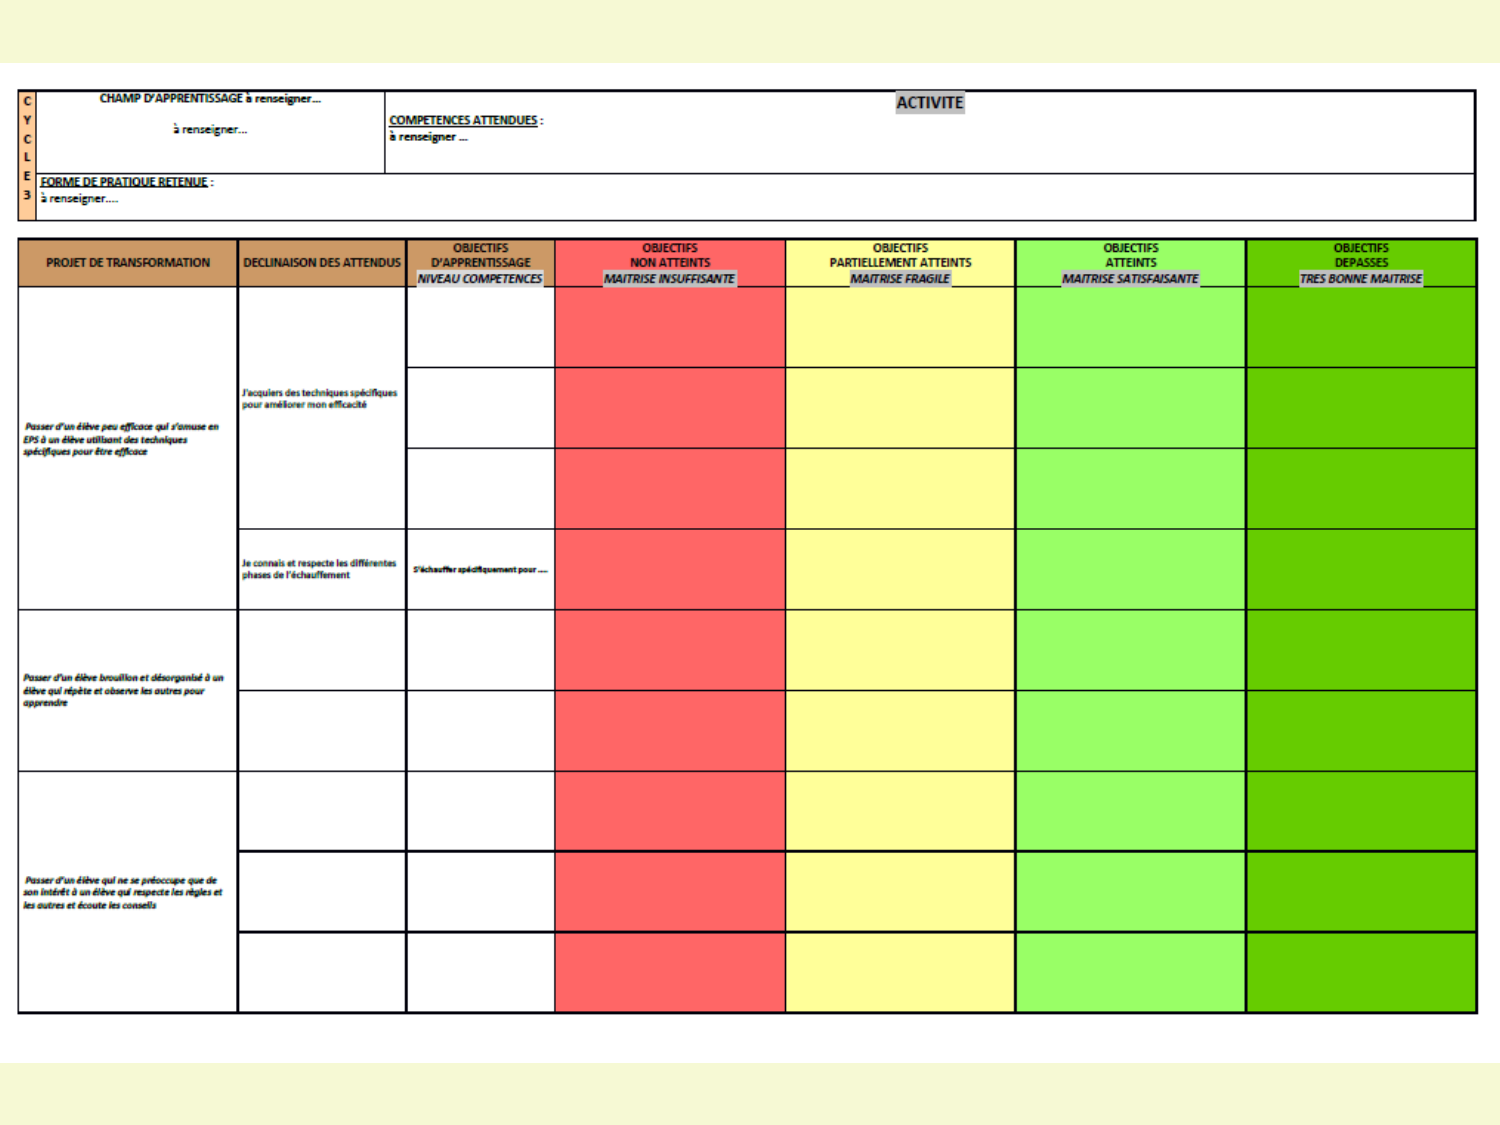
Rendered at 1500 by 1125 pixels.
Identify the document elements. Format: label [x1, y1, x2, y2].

picture [0, 63, 1500, 1063]
